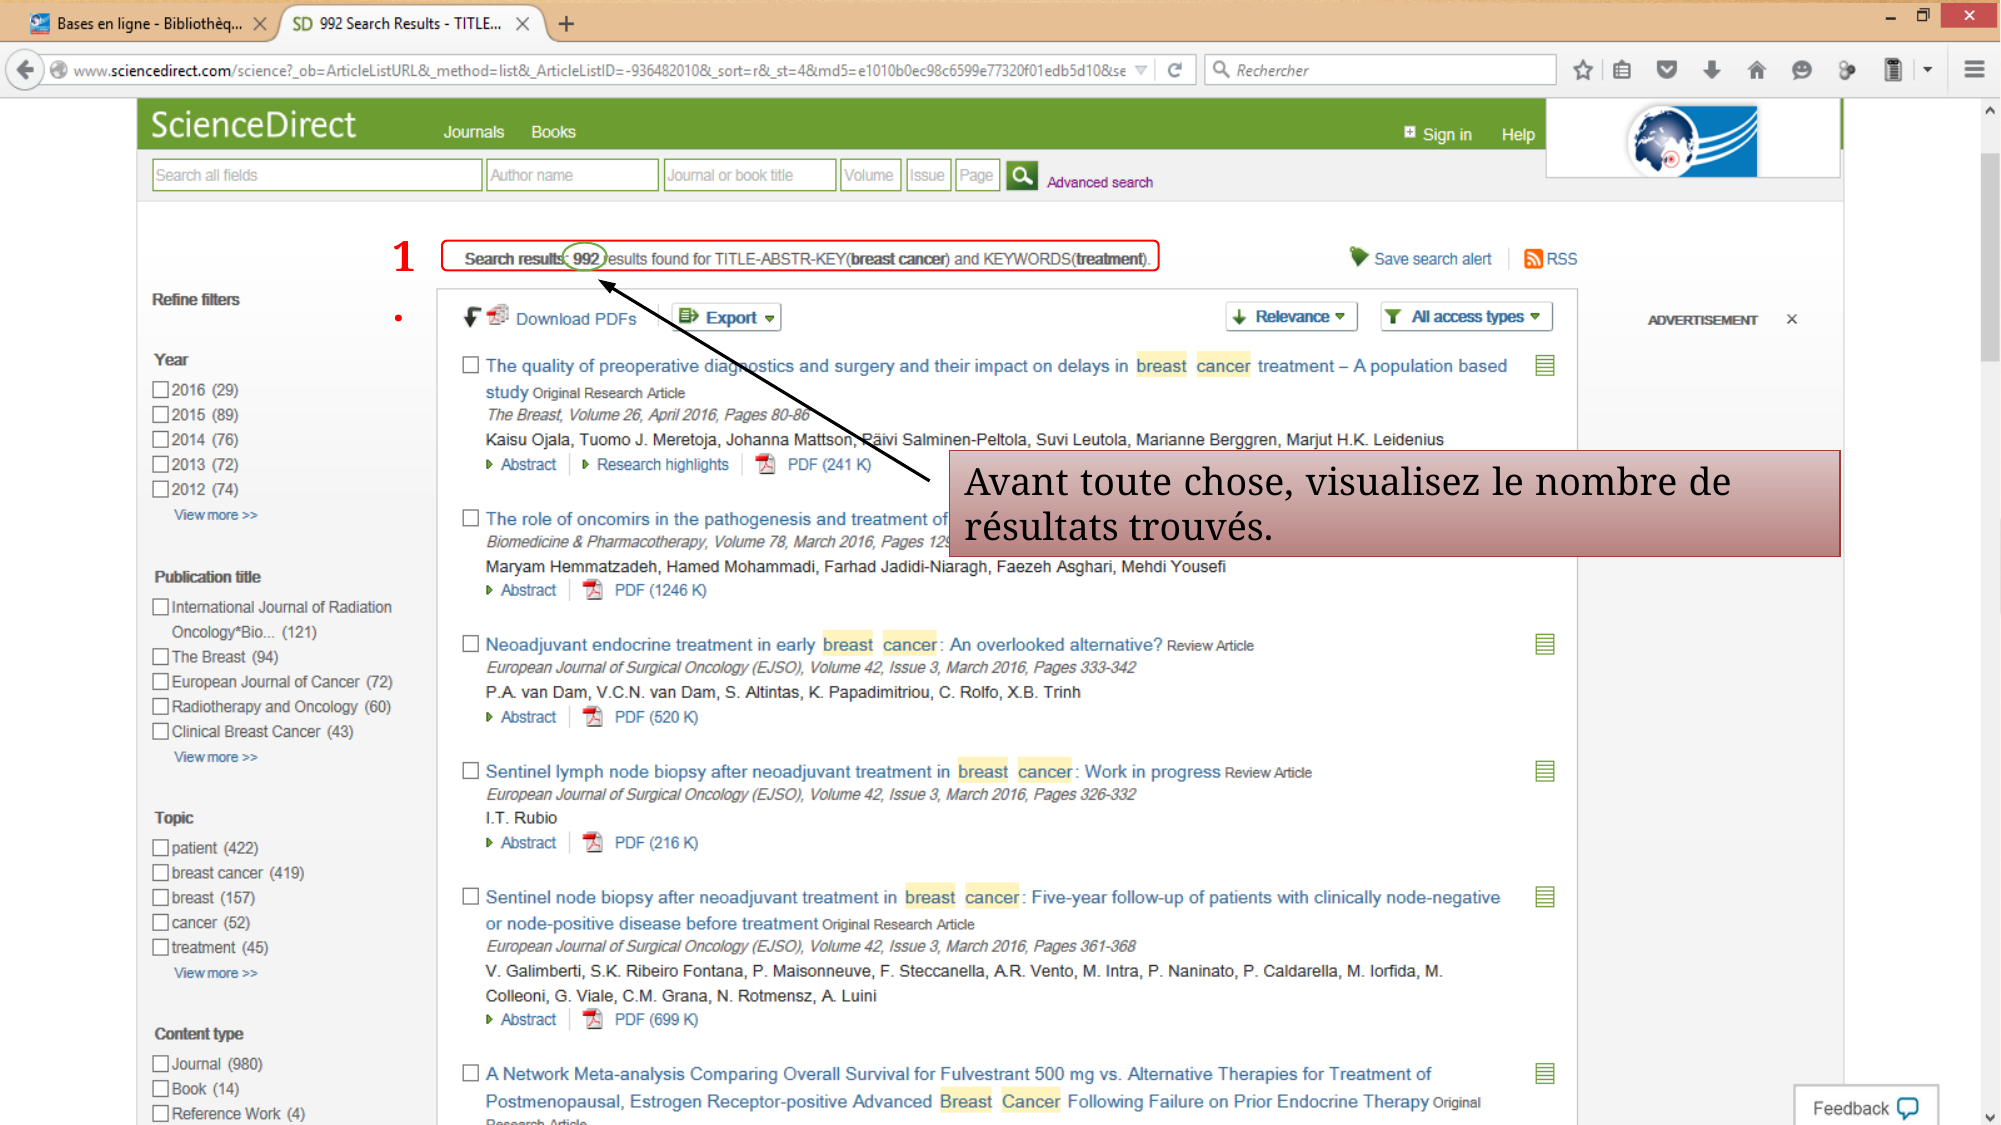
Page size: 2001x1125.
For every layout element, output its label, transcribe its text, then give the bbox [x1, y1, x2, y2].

text_box 1. [377, 222, 443, 289]
picture [0, 3, 2000, 1125]
text_box Avant toute chose, visualisez le nombre de résultats trouvés. [949, 450, 1840, 557]
